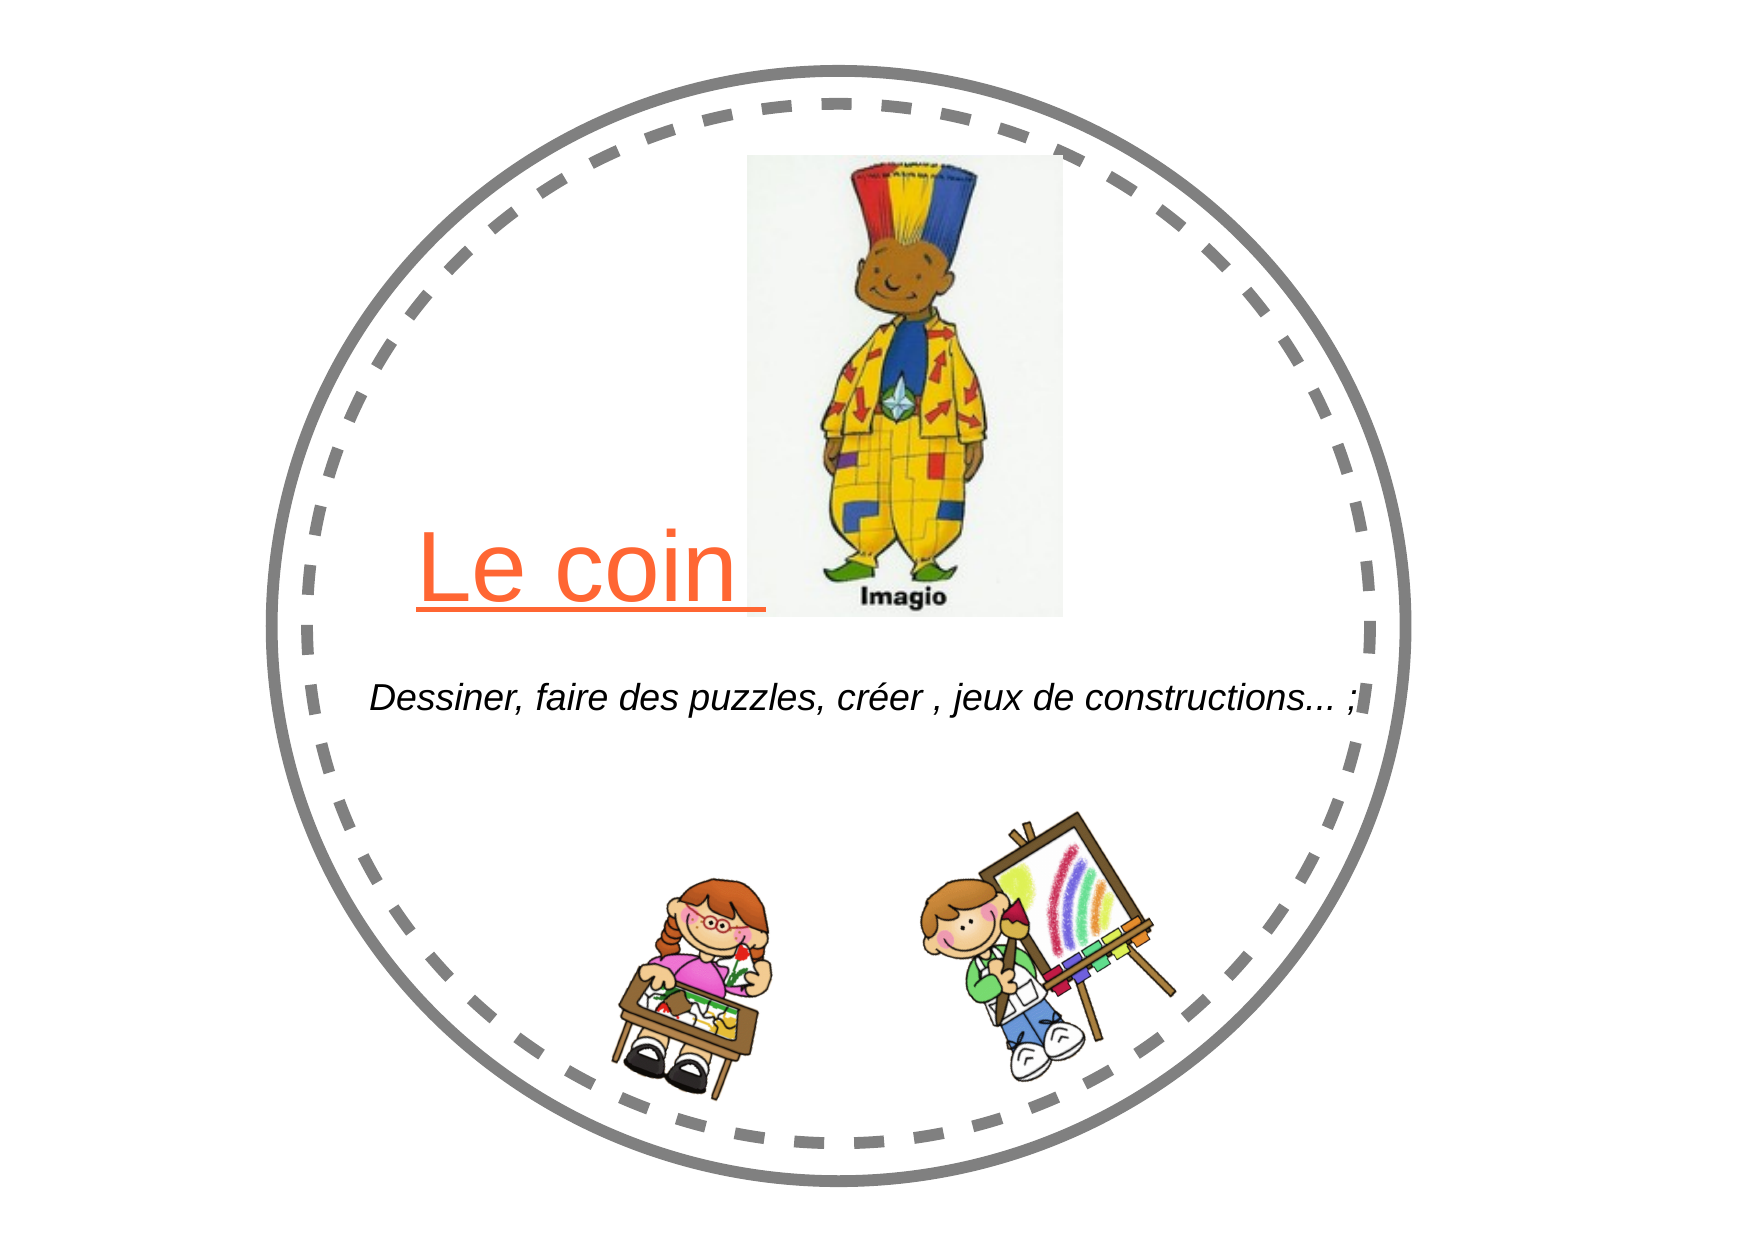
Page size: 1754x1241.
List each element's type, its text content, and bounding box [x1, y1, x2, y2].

text_box Le coin [401, 503, 1650, 721]
text_box [271, 70, 1392, 1182]
picture [747, 155, 1063, 503]
picture [592, 850, 813, 1112]
text_box Dessiner, faire des puzzles, créer , jeux de constructions... ; [354, 669, 1371, 851]
picture [892, 791, 1193, 1099]
text_box [1371, 721, 1398, 817]
